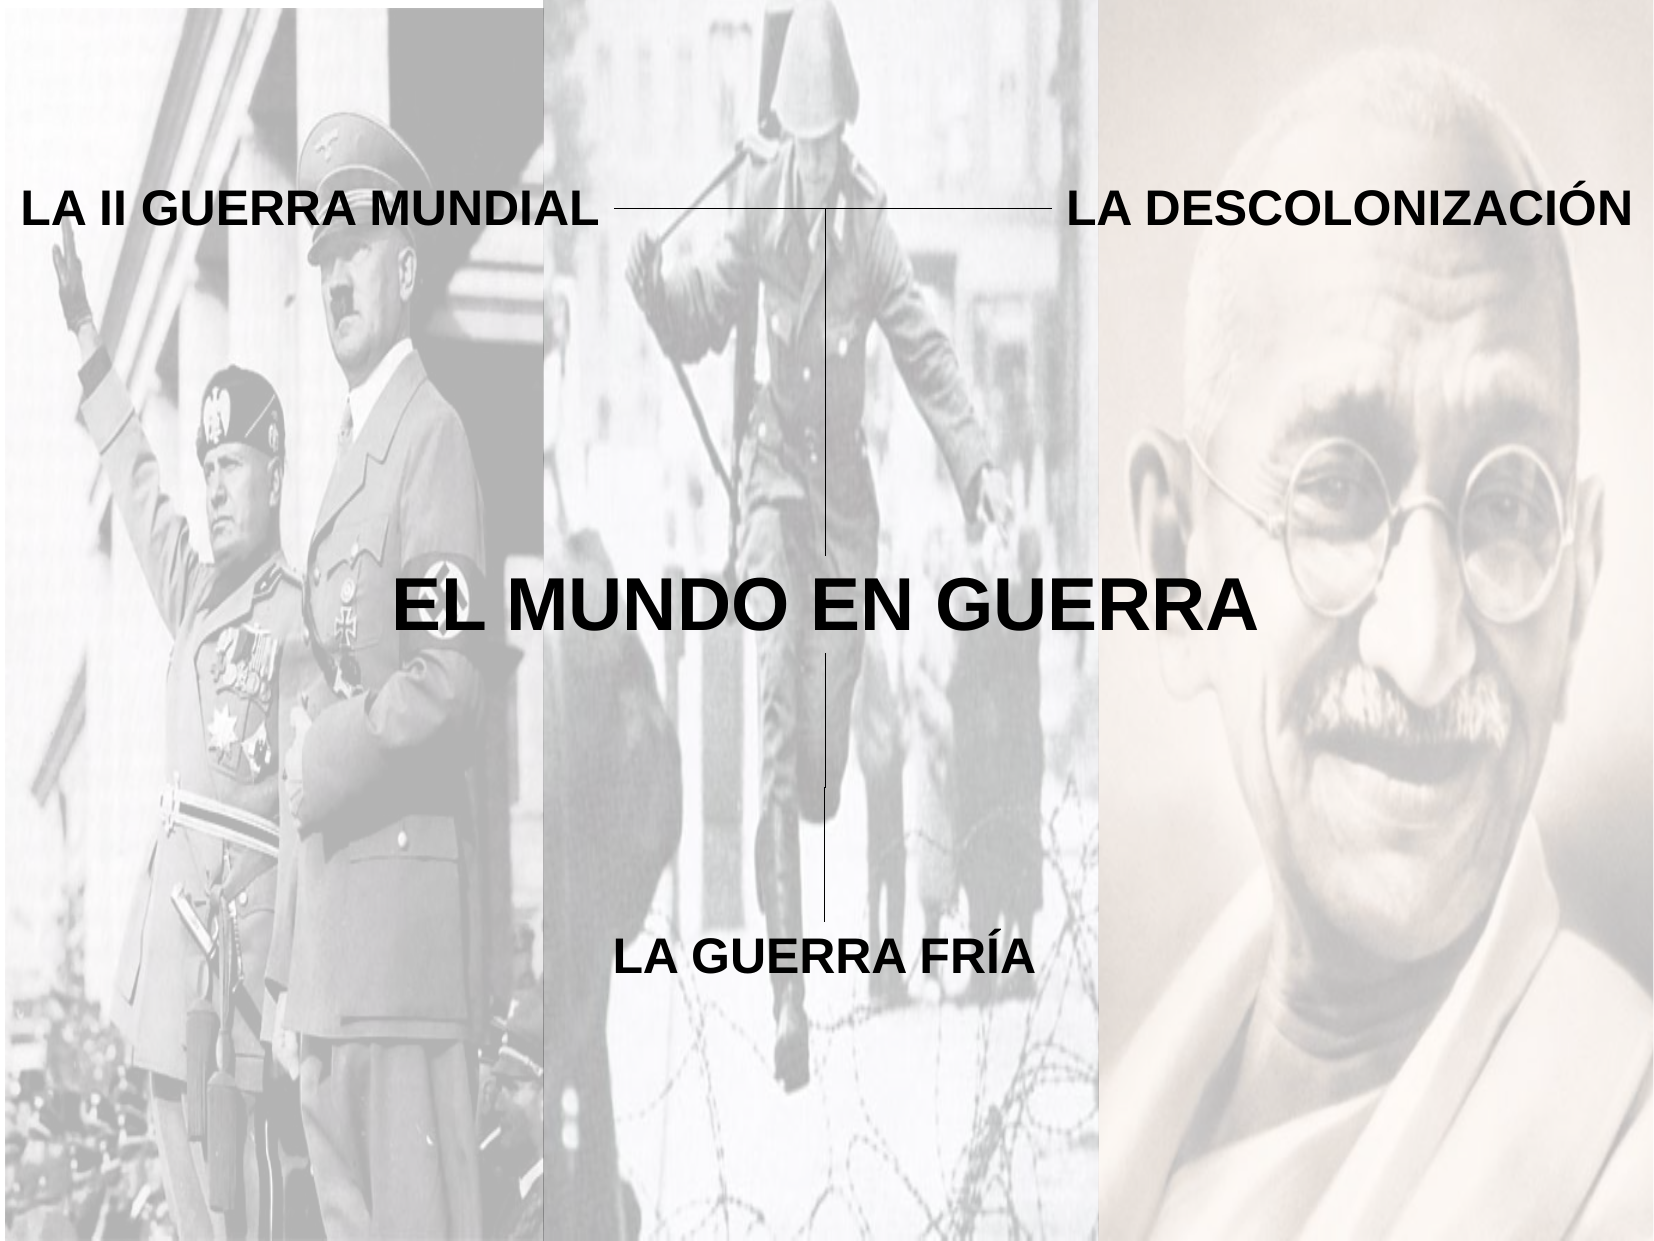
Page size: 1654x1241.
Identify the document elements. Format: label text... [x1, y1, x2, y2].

text_box LA GUERRA FRÍA [597, 921, 1052, 994]
text_box LA II GUERRA MUNDIAL [5, 172, 615, 245]
text_box LA DESCOLONIZACIÓN [1051, 172, 1649, 245]
text_box EL MUNDO EN GUERRA [376, 555, 1276, 654]
picture [5, 0, 1654, 1241]
